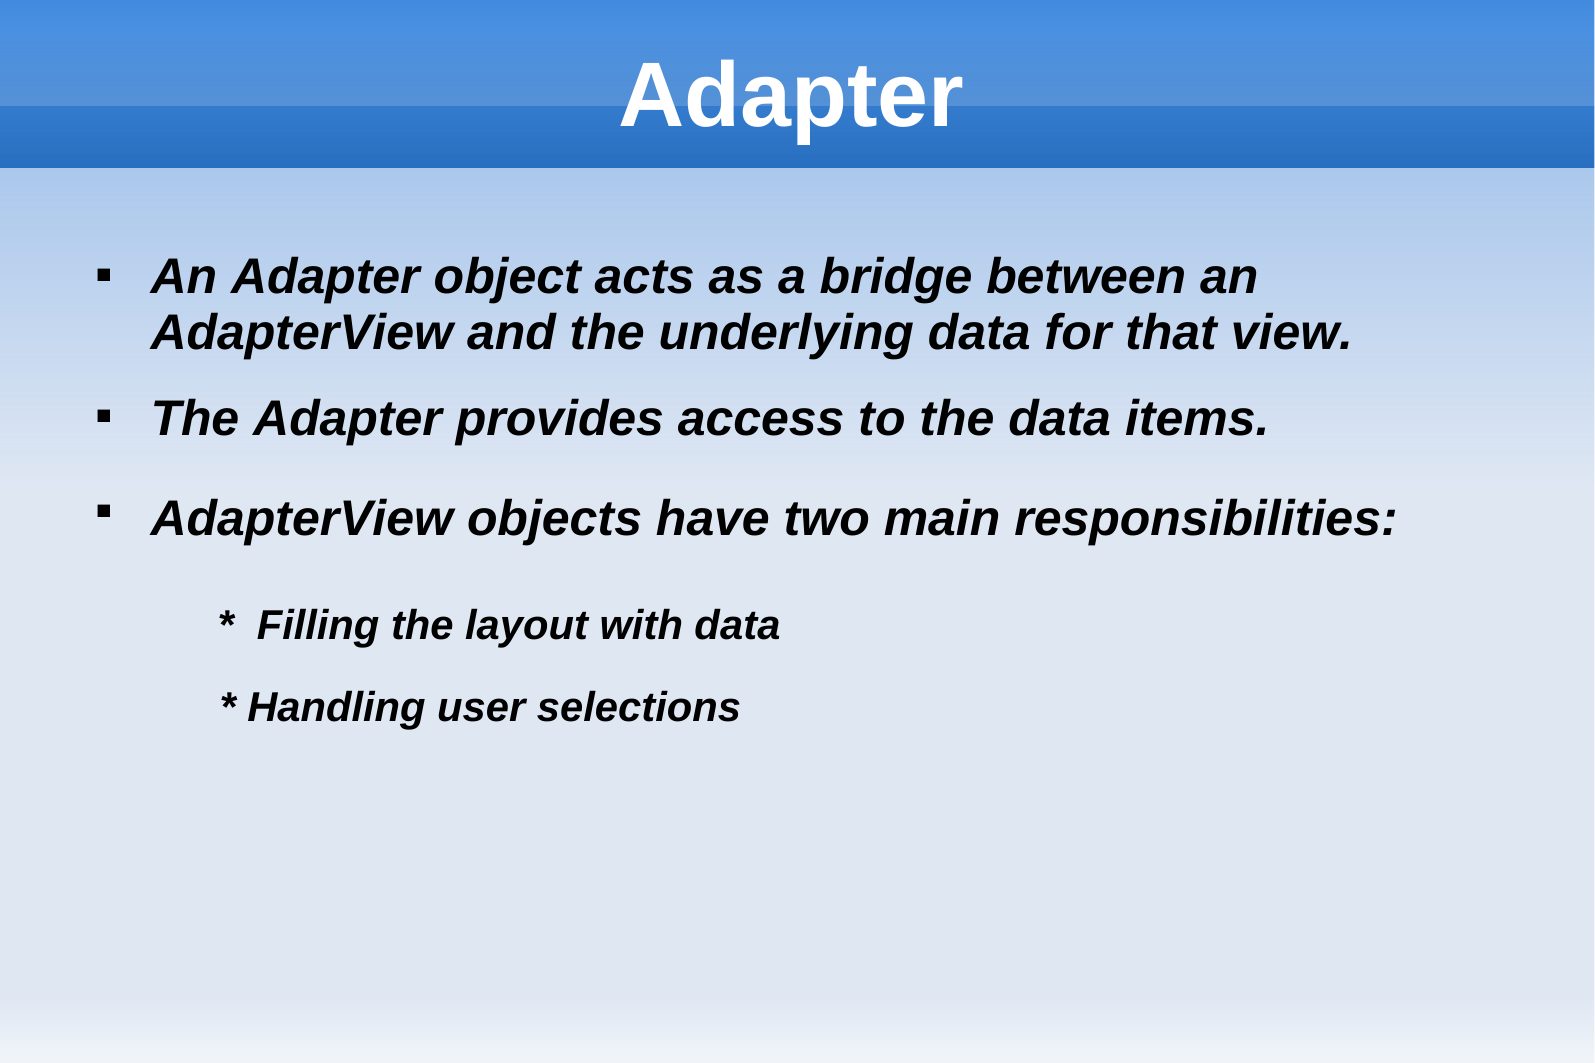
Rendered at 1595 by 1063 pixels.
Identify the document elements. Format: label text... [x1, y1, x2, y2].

list An Adapter object acts as a bridge between an AdapterView and the underlying data for that view. The Adapter provides access to the data items. AdapterView objects have two main responsibilities: * Filling the layout with data * Handling user selections [79, 248, 1515, 936]
picture [0, 0, 1595, 1063]
title Adapter [74, 13, 1510, 177]
